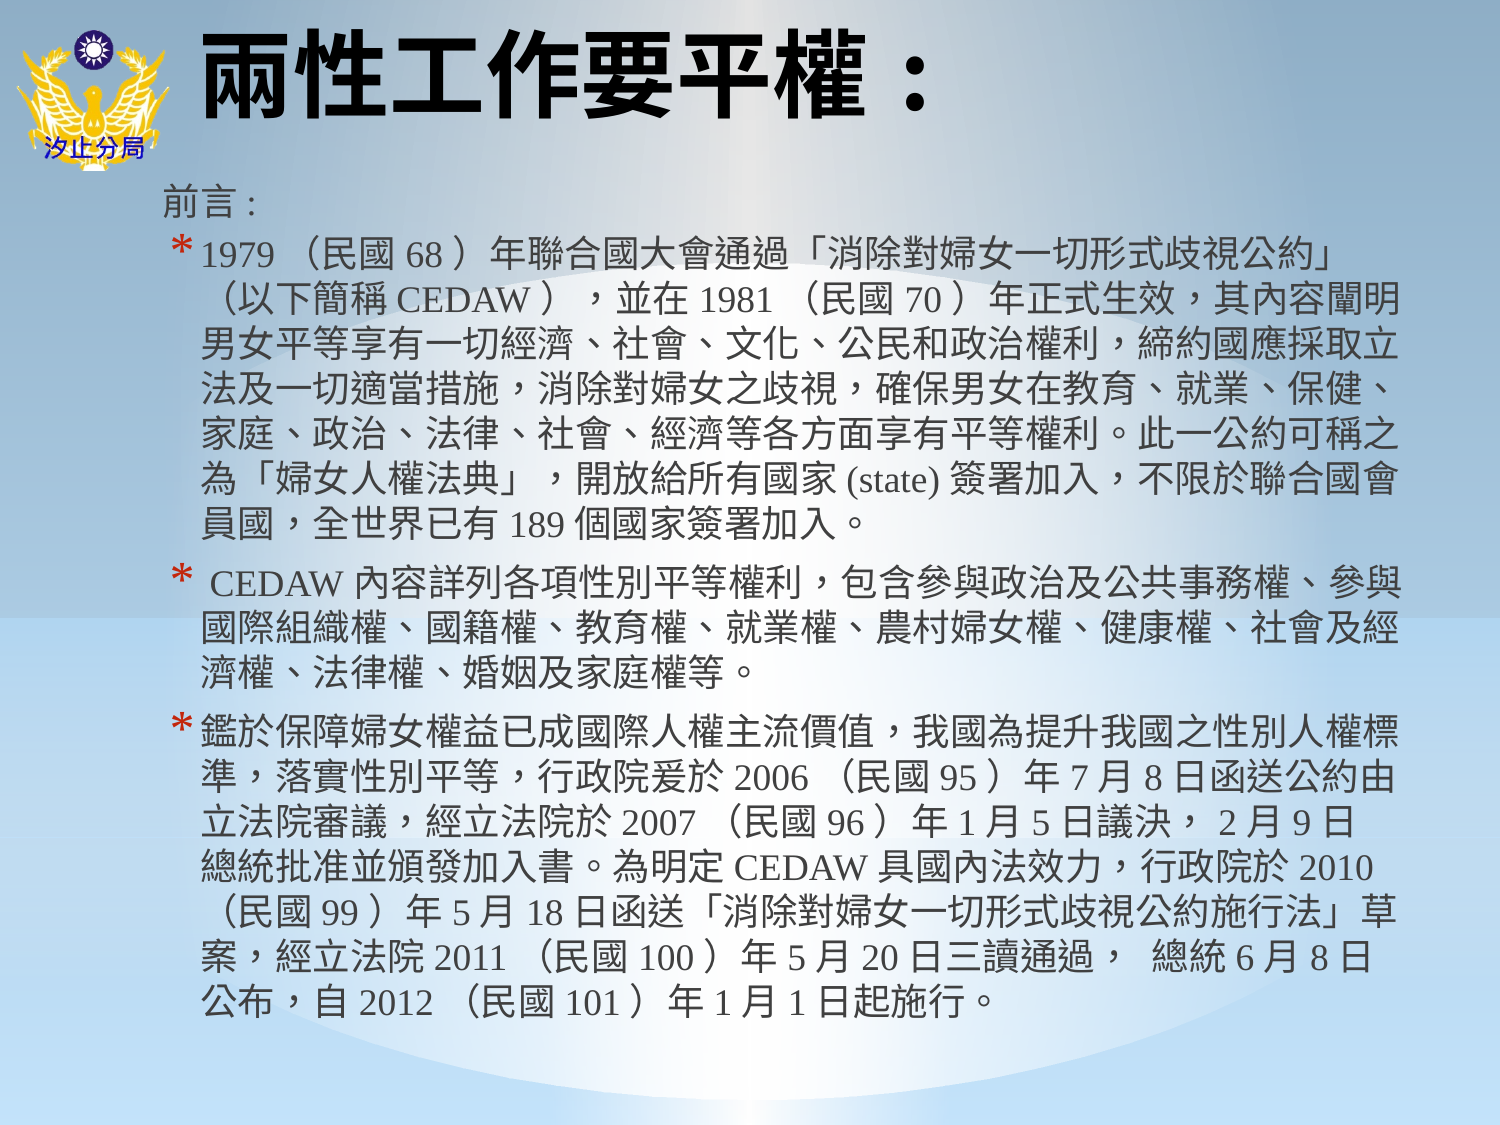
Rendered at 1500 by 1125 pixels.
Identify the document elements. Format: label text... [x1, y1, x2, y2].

picture [15, 30, 172, 171]
title 兩性工作要平權: [183, 6, 1252, 170]
list 前言: 1979（民國68）年聯合國大會通過「消除對婦女一切形式歧視公約」（以下簡稱CEDAW），並在1981（民國70）年正式生效，其內容闡明男女平等享有一切經濟、社會、文化、公民和政治權利，締約國應採取立法及一切適當措施，消除對婦女之歧視，確保男女在教育、就業、保健、家庭、政治、法律、社會、經濟等各方面享有平等權利。此一公約可稱之為「婦女人權法典」，開放給所有國家(state)簽署加入，不限於聯合國會員國，全世界已有189個國家簽署加入。 CEDAW內容詳列各項性別平等權利，包含參與政治及公共事務權、參與國際組織權、國籍權、教育權、就業權、農村婦女權、健康權、社會及經濟權、法律權、婚姻及家庭權等。 鑑於保障婦女權益已成國際人權主流價值，我國為提升我國之性別人權標準，落實性別平等，行政院爰於2006（民國95）年7月8日函送公約由立法院審議，經立法院於2007（民國96）年1月5日議決，2月9日 總統批准並頒發加入書。為明定CEDAW具國內法效力，行政院於2010（民國99）年5月18日函送「消除對婦女一切形式歧視公約施行法」草案，經立法院2011（民國100）年5月20日三讀通過， 總統6月8日公布，自2012（民國101）年1月1日起施行。 [147, 170, 1424, 1059]
